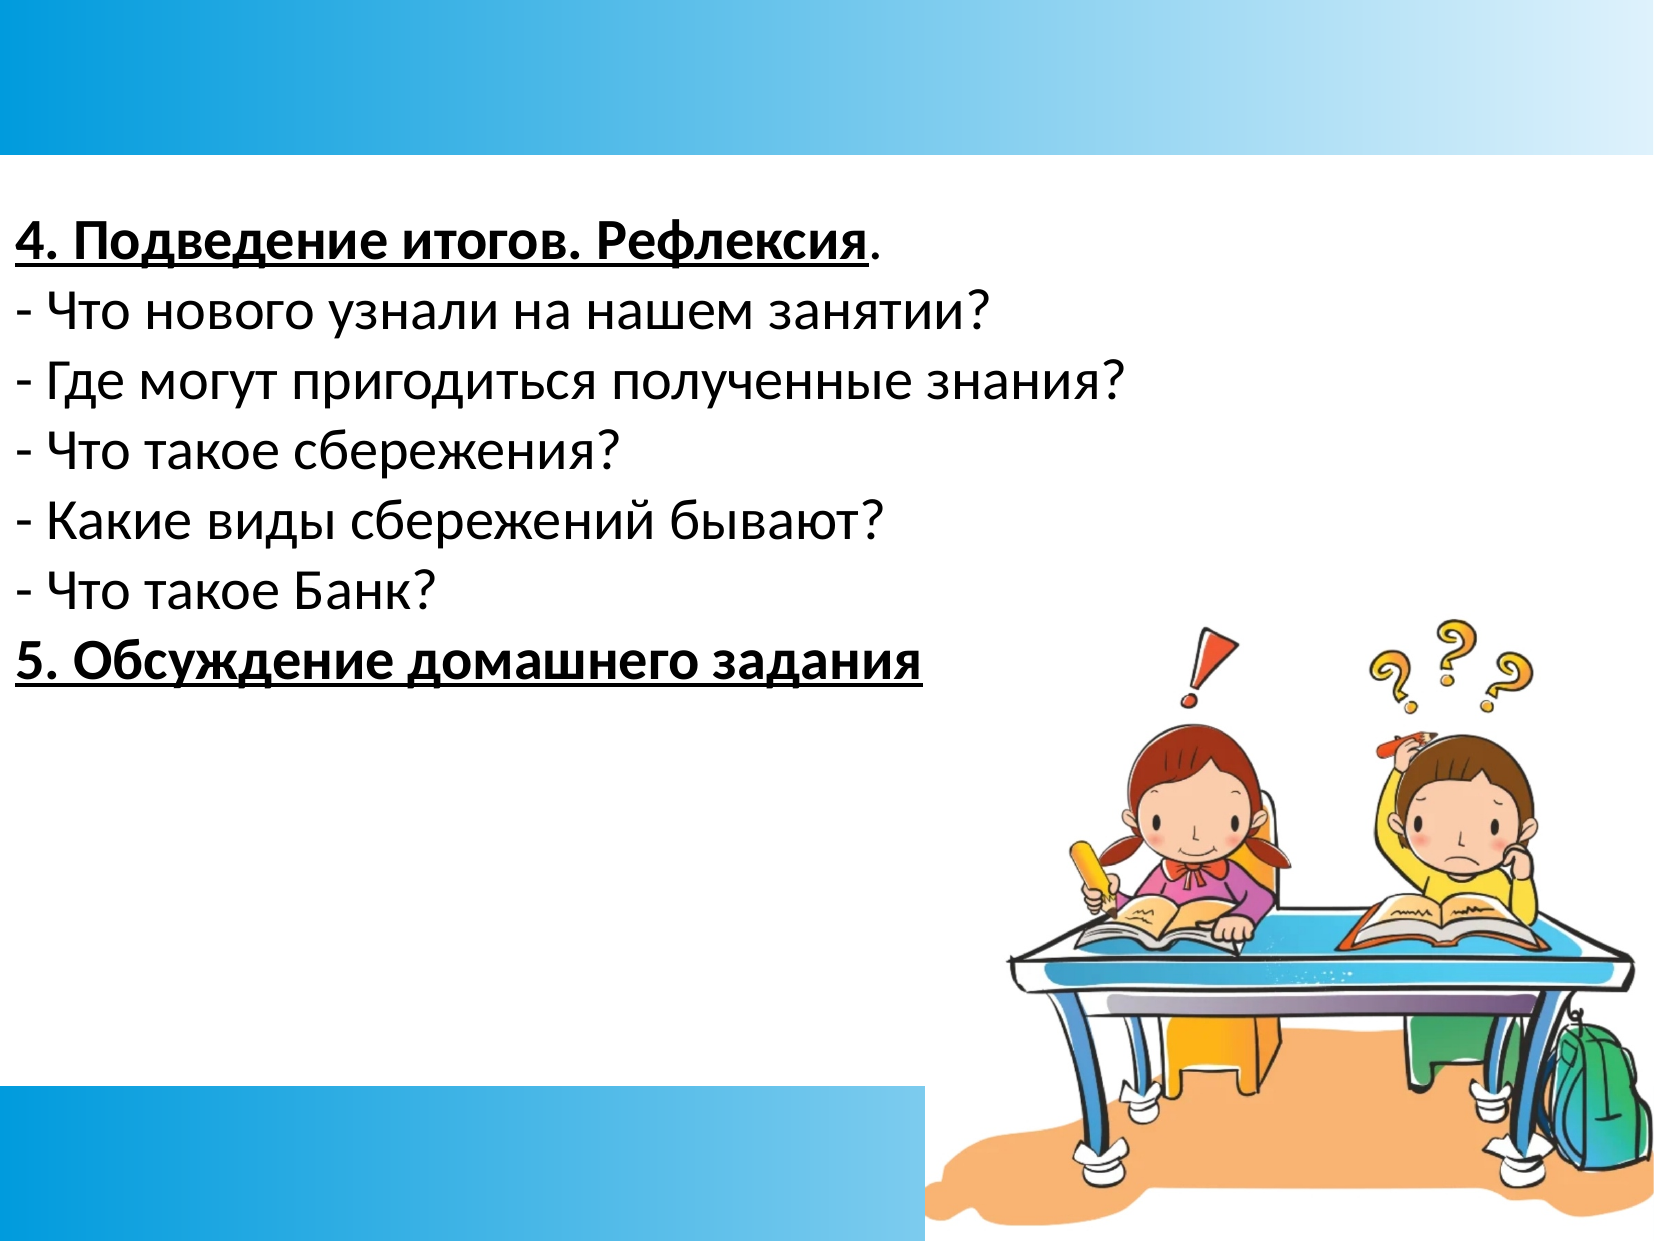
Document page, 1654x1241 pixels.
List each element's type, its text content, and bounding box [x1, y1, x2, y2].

picture [925, 599, 1654, 1241]
text_box 4. Подведение итогов. Рефлексия. - Что нового узнали на нашем занятии? - Где могут пригодиться полученные знания? - Что такое сбережения? - Какие виды сбережений бывают? - Что такое Банк? 5. Обсуждение домашнего задания [0, 194, 1654, 699]
